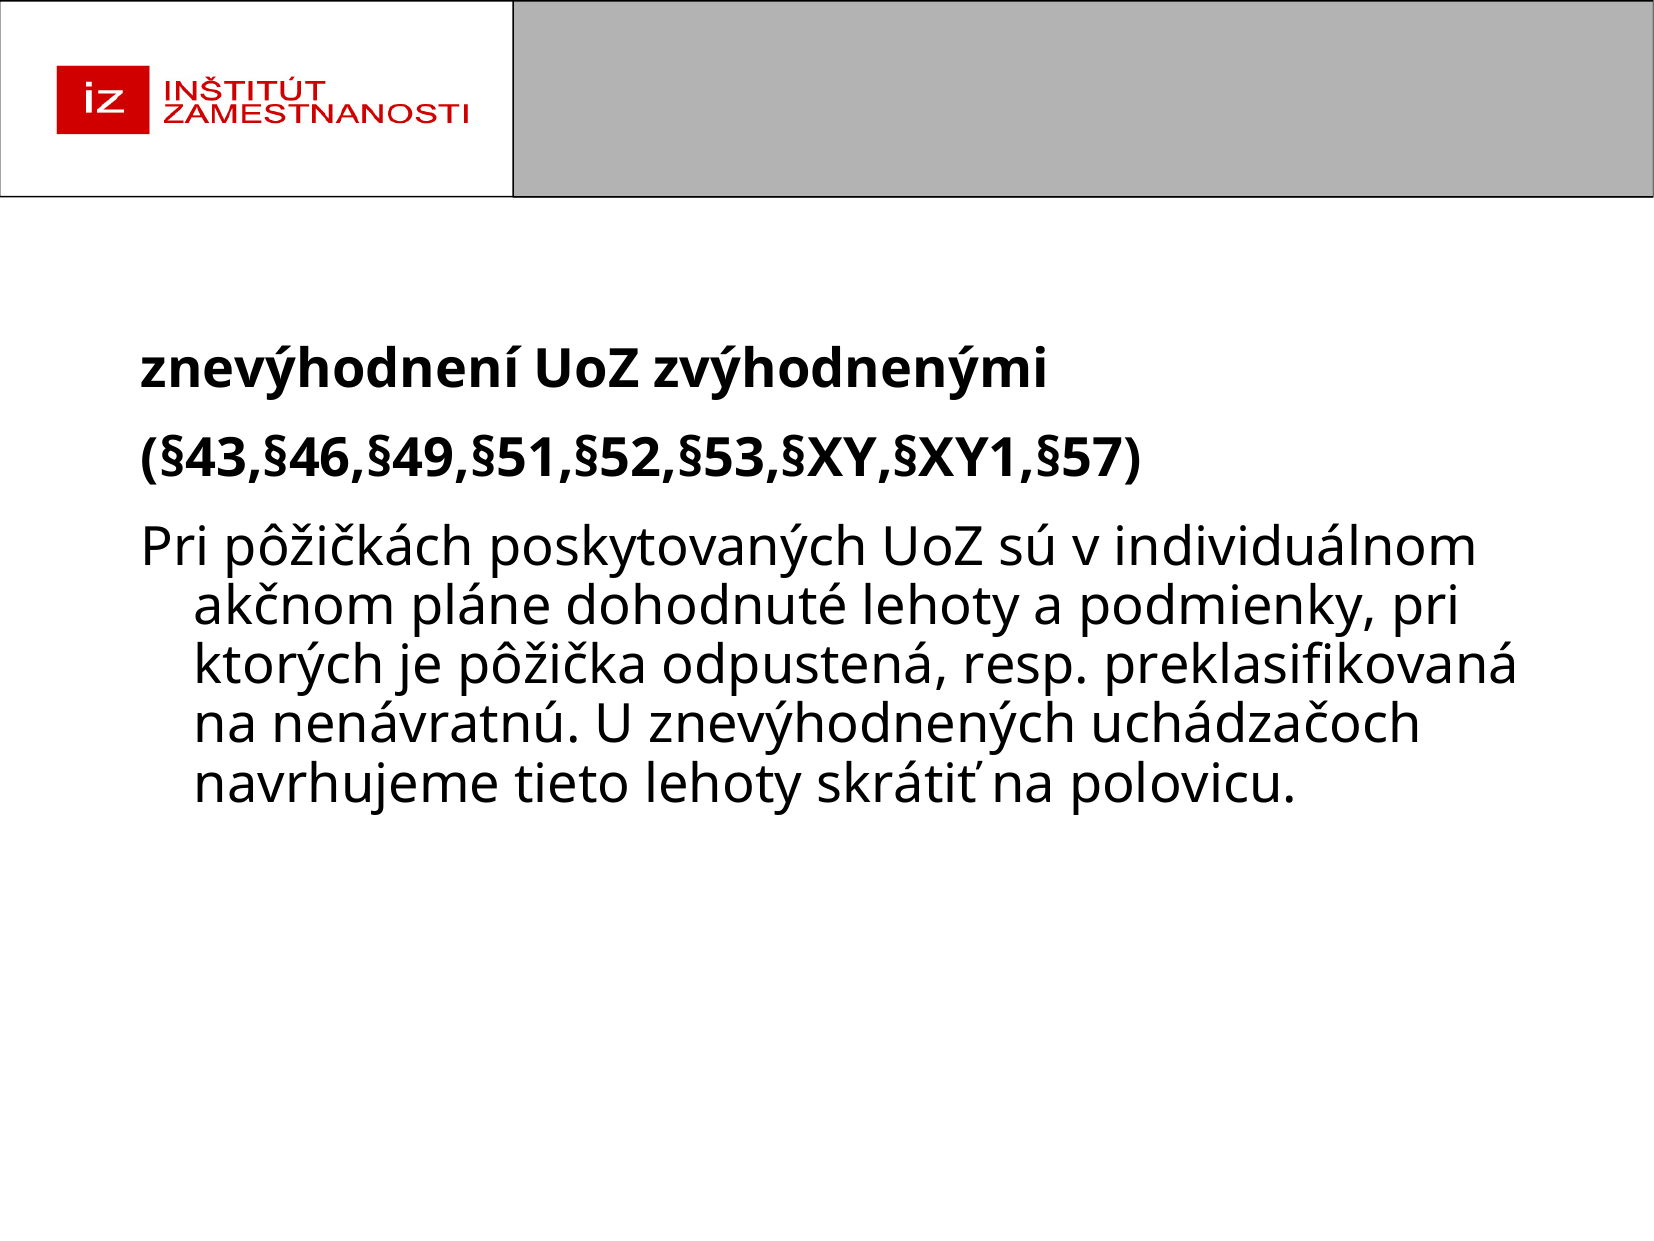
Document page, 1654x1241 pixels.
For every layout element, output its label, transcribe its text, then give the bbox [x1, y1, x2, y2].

list znevýhodnení UoZ zvýhodnenými (§43,§46,§49,§51,§52,§53,§XY,§XY1,§57) Pri pôžičkách poskytovaných UoZ sú v individuálnom akčnom pláne dohodnuté lehoty a podmienky, pri ktorých je pôžička odpustená, resp. preklasifikovaná na nenávratnú. U znevýhodnených uchádzačoch navrhujeme tieto lehoty skrátiť na polovicu. [123, 340, 1536, 1123]
picture [5, 6, 513, 190]
text_box [0, 0, 1654, 197]
